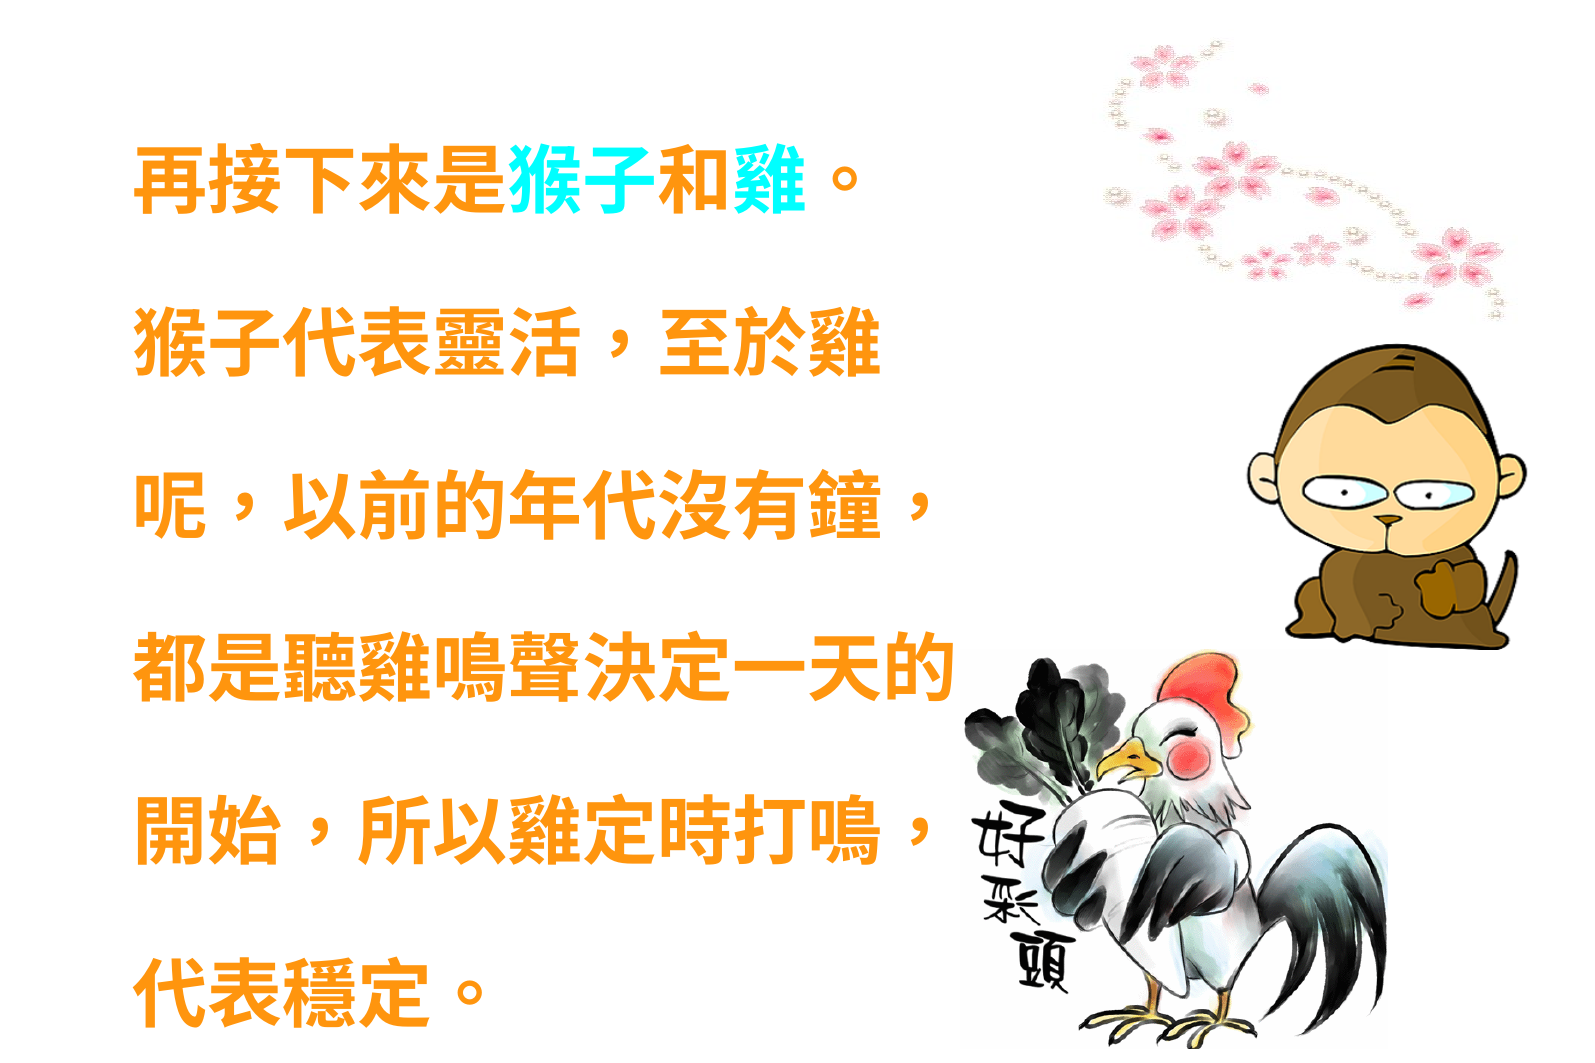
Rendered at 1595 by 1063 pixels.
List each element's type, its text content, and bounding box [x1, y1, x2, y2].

picture [960, 334, 1536, 1049]
text_box 再接下來是猴子和雞。 猴子代表靈活，至於雞呢，以前的年代沒有鐘，都是聽雞鳴聲決定一天的開始，所以雞定時打鳴，代表穩定。 靈活和穩定一定要緊緊結合起來。 [118, 59, 1034, 1004]
picture [1092, 29, 1536, 325]
